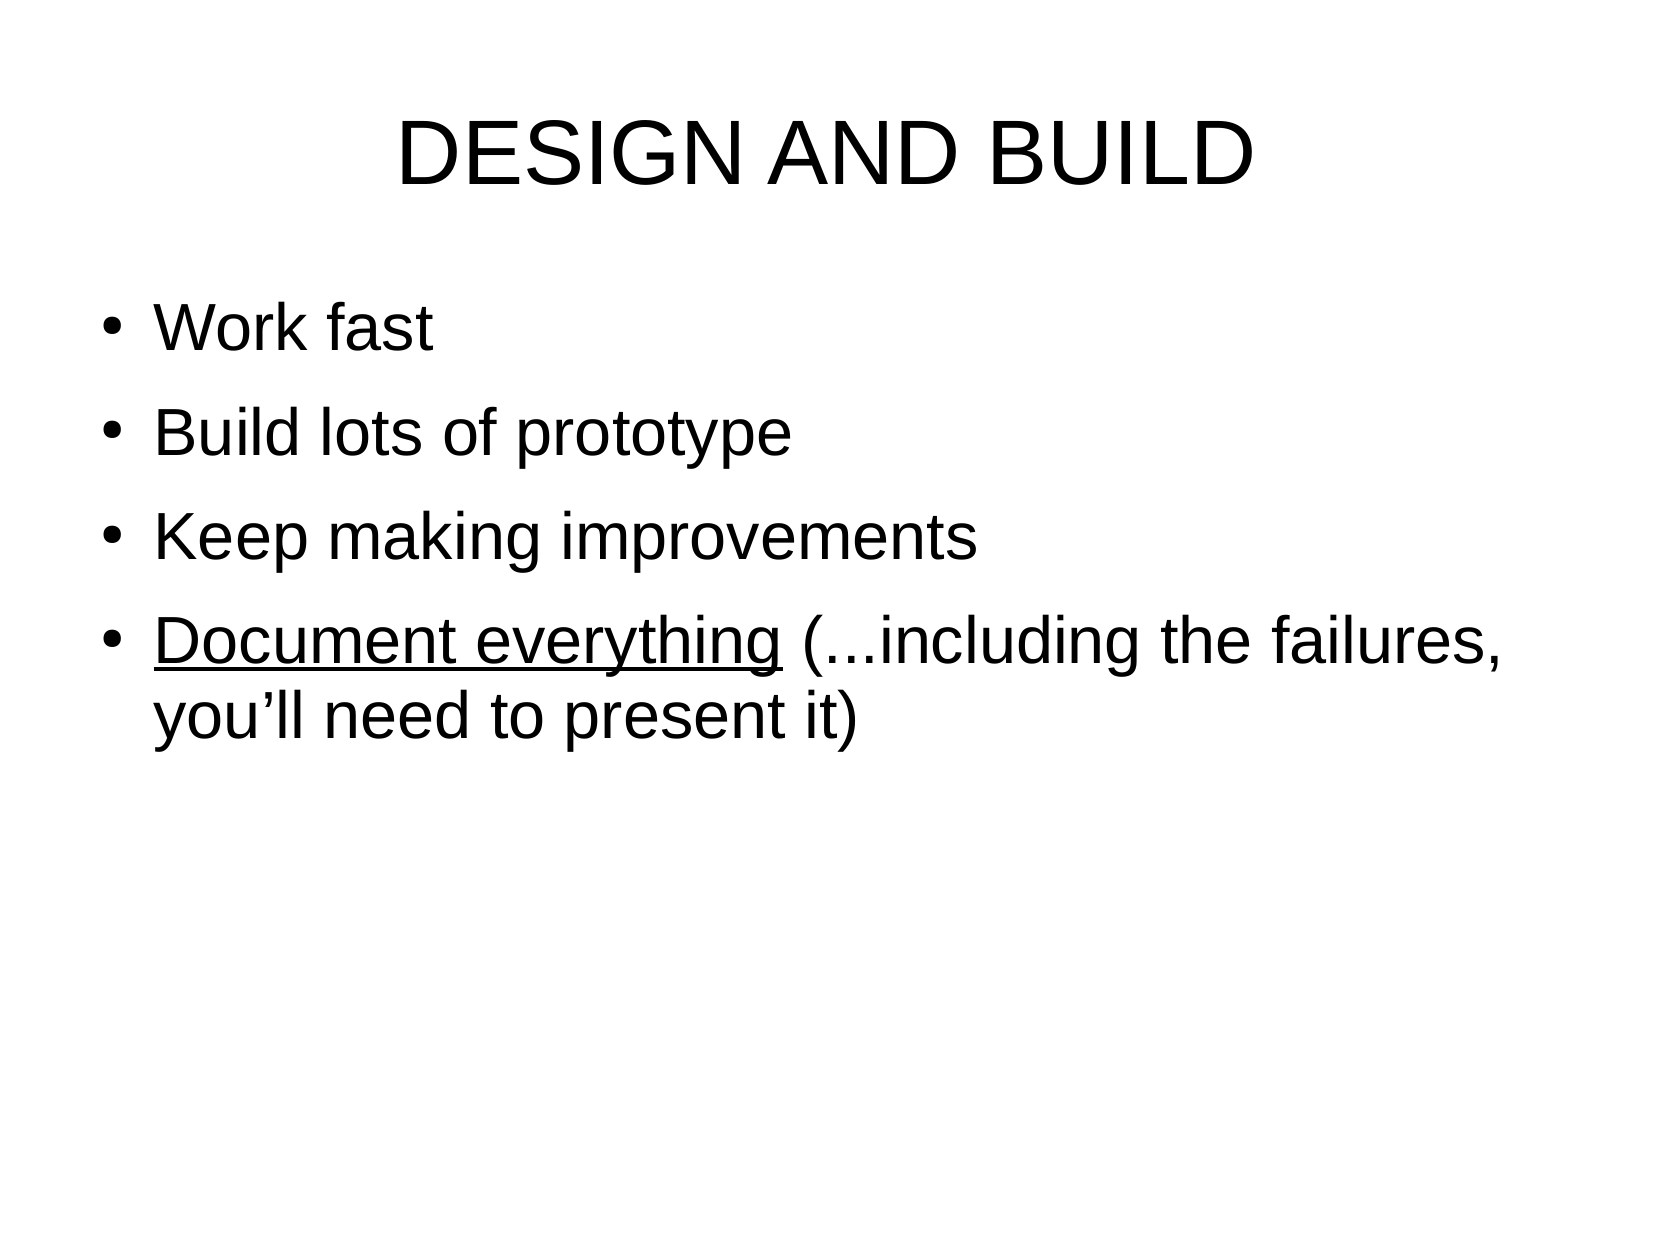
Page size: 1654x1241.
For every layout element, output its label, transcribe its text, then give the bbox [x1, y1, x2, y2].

list Work fast Build lots of prototype Keep making improvements Document everything (...including the failures, you’ll need to present it) [82, 290, 1571, 1010]
title DESIGN AND BUILD [82, 49, 1571, 257]
